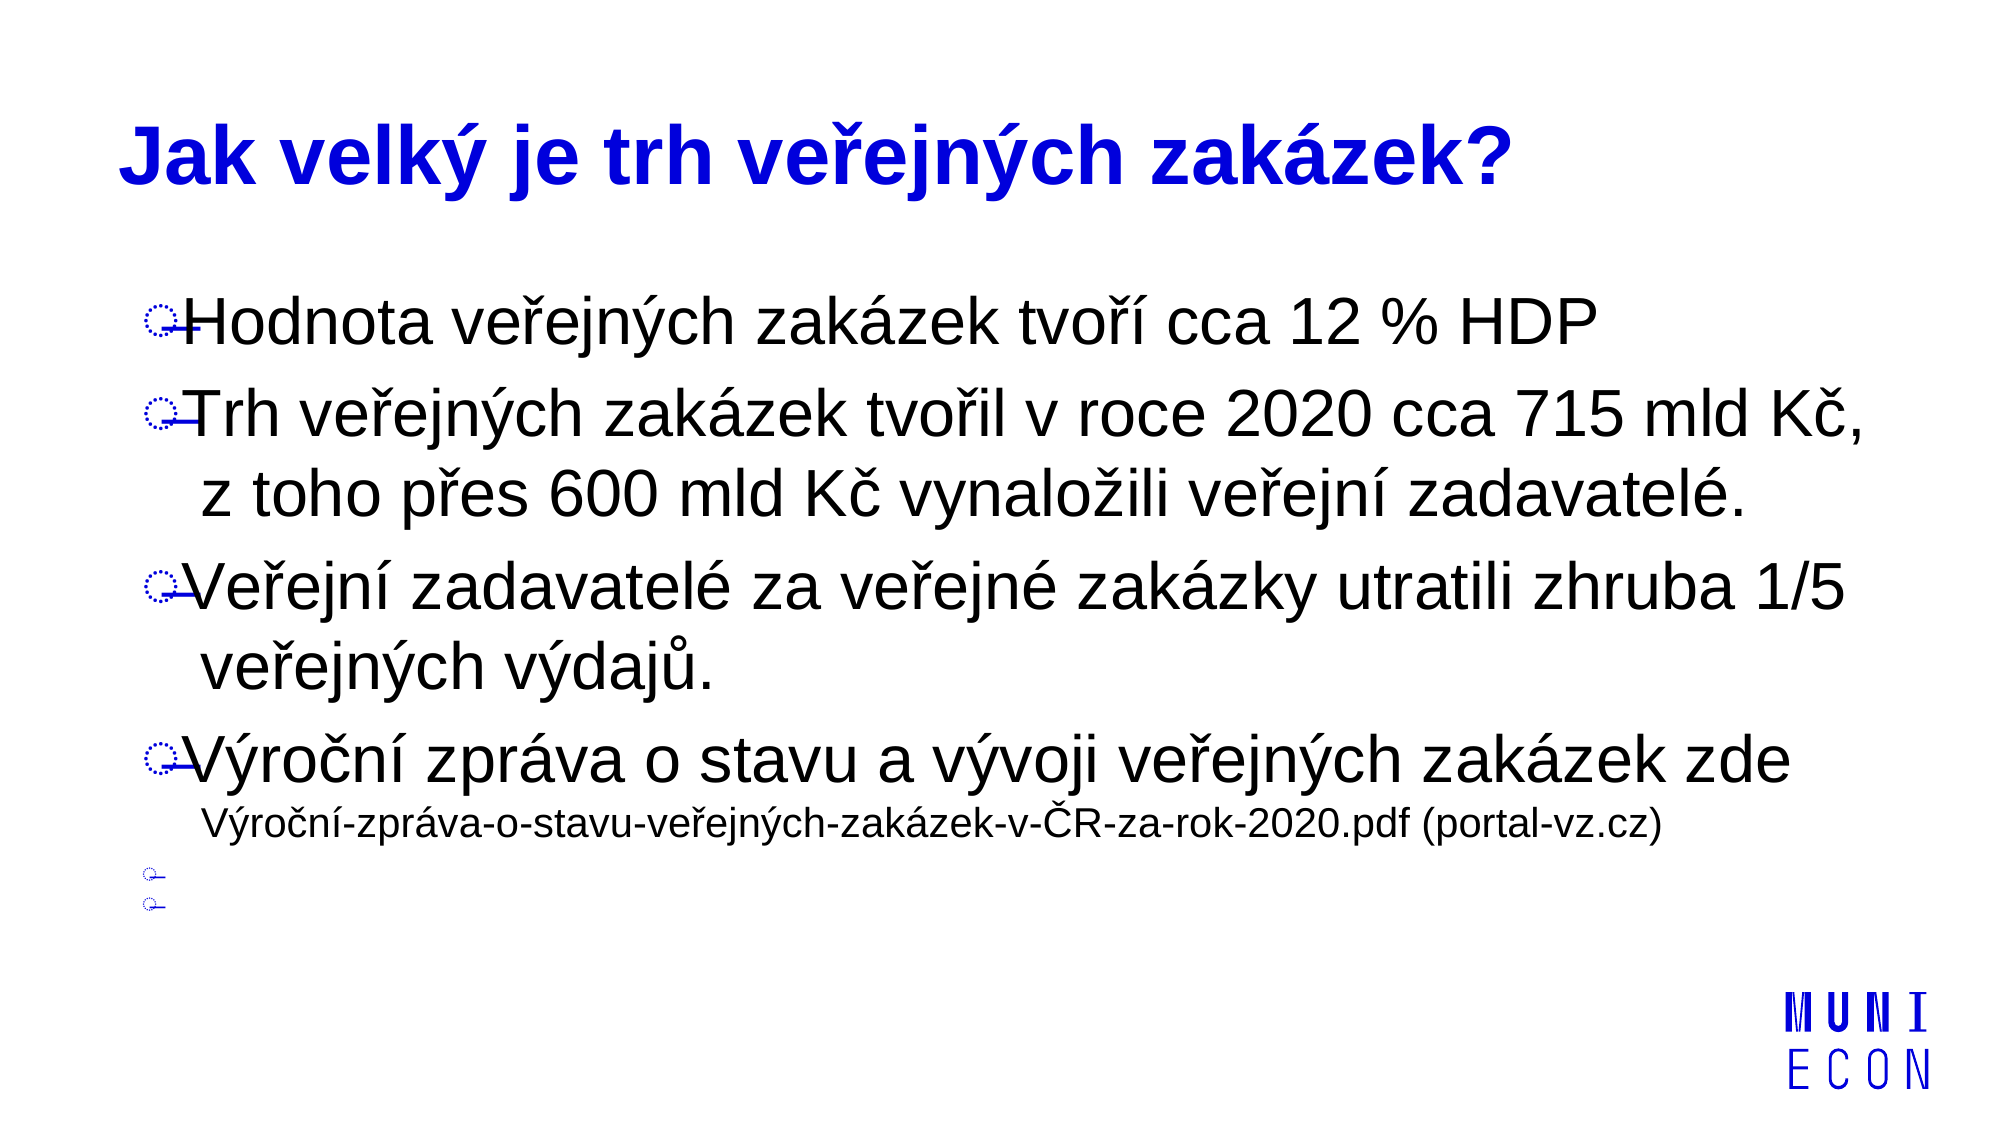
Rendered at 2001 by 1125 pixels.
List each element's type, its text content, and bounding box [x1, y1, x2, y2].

list Hodnota veřejných zakázek tvoří cca 12 % HDP Trh veřejných zakázek tvořil v roce 2020 cca 715 mld Kč, z toho přes 600 mld Kč vynaložili veřejní zadavatelé. Veřejní zadavatelé za veřejné zakázky utratili zhruba 1/5 veřejných výdajů. Výroční zpráva o stavu a vývoji veřejných zakázek zde Výroční-zpráva-o-stavu-veřejných-zakázek-v-ČR-za-rok-2020.pdf (portal-vz.cz) [118, 277, 1883, 957]
title Jak velký je trh veřejných zakázek? [118, 118, 1883, 193]
